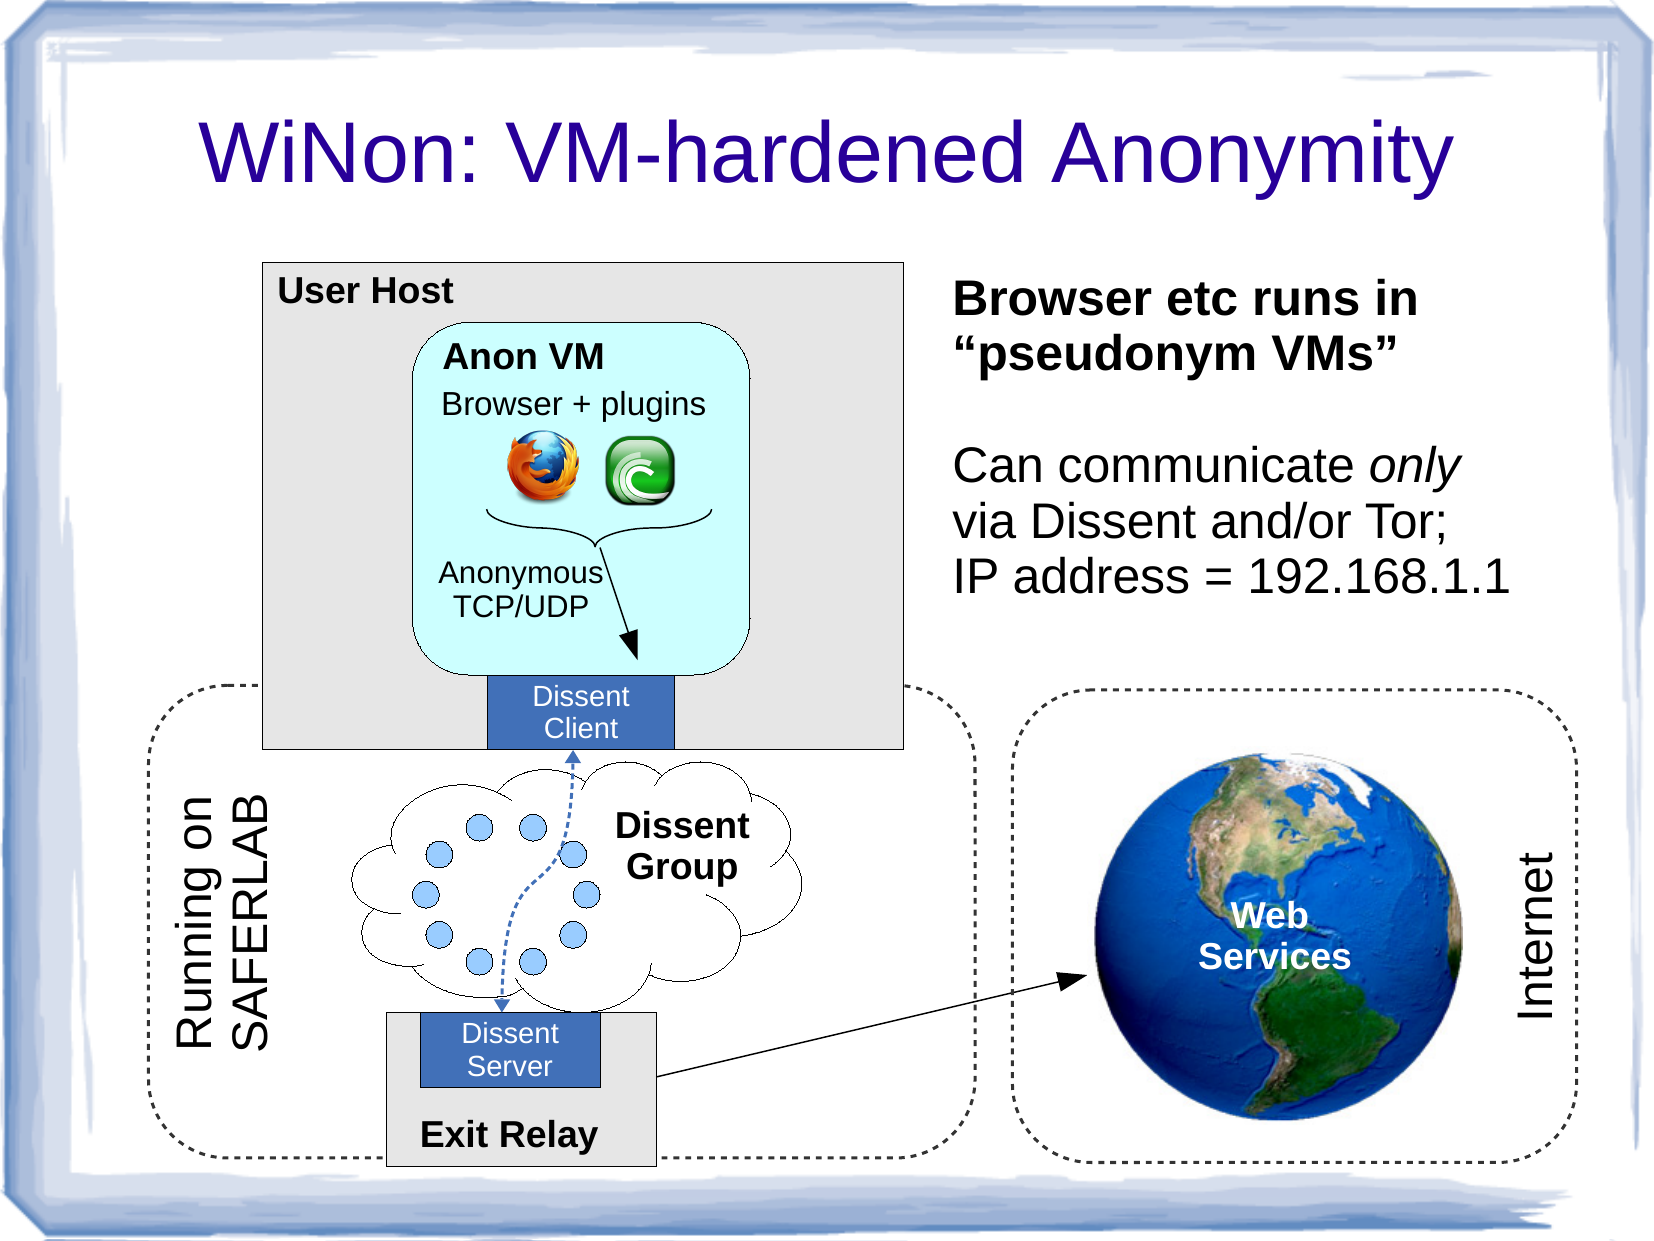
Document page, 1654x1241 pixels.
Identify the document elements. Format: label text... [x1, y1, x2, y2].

text_box Running on SAFERLAB [158, 773, 286, 1074]
text_box Browser + plugins [423, 378, 724, 431]
title WiNon: VM-hardened Anonymity [82, 49, 1571, 257]
text_box User Host [262, 262, 593, 320]
text_box Dissent Server [420, 1012, 601, 1088]
text_box Browser etc runs in “pseudonym VMs” Can communicate only via Dissent and/or Tor; IP address = 192.168.1.1 [937, 262, 1576, 612]
text_box Anon VM [427, 327, 650, 378]
text_box Internet [1500, 787, 1576, 1088]
text_box Exit Relay [405, 1105, 638, 1163]
text_box [766, 799, 802, 930]
text_box Dissent Group [600, 796, 766, 938]
text_box Dissent Client [487, 676, 675, 750]
picture [0, 0, 1654, 1241]
text_box [262, 262, 904, 750]
text_box [386, 1012, 657, 1167]
text_box [351, 761, 759, 1012]
text_box Anonymous TCP/UDP [412, 547, 631, 632]
